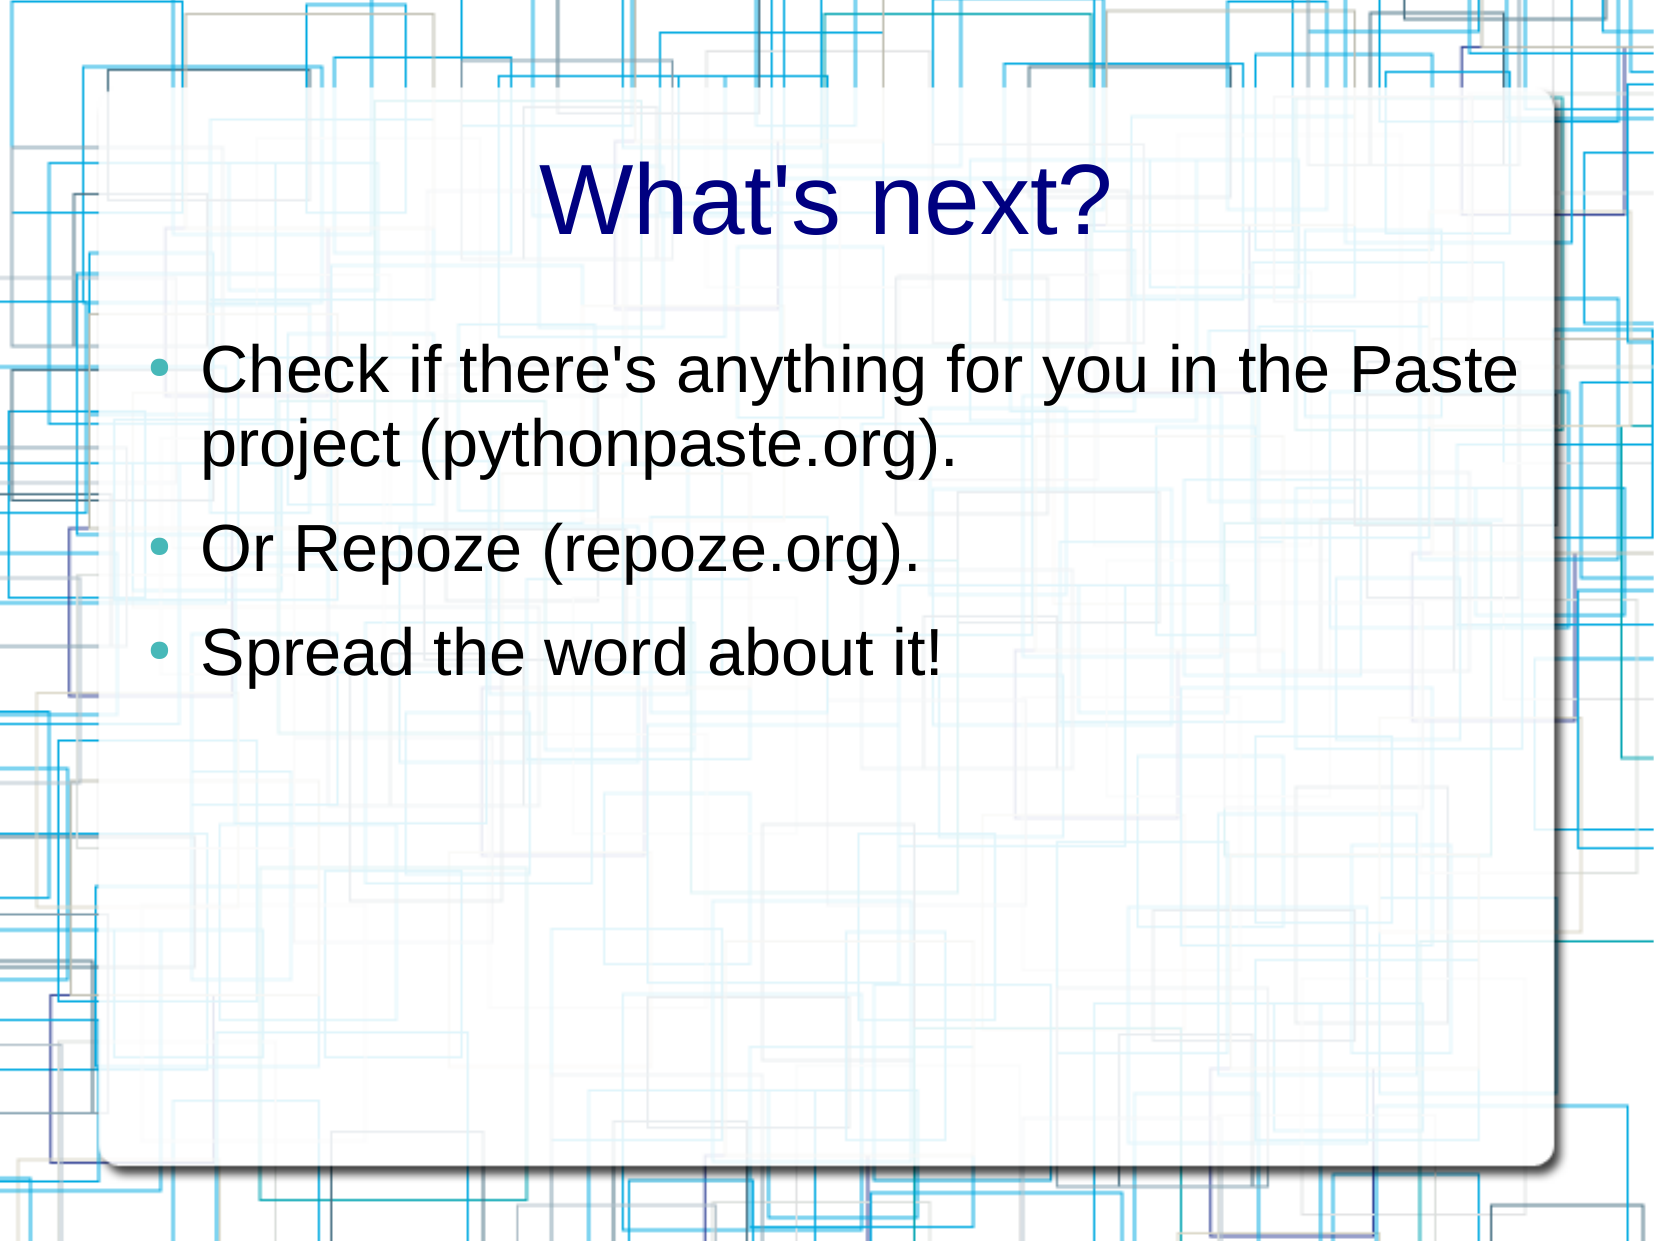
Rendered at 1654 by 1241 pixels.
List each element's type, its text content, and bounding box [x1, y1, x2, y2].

list Check if there's anything for you in the Paste project (pythonpaste.org). Or Repoze (repoze.org). Spread the word about it! [129, 331, 1524, 1136]
picture [0, 0, 1654, 1241]
title What's next? [118, 104, 1536, 297]
